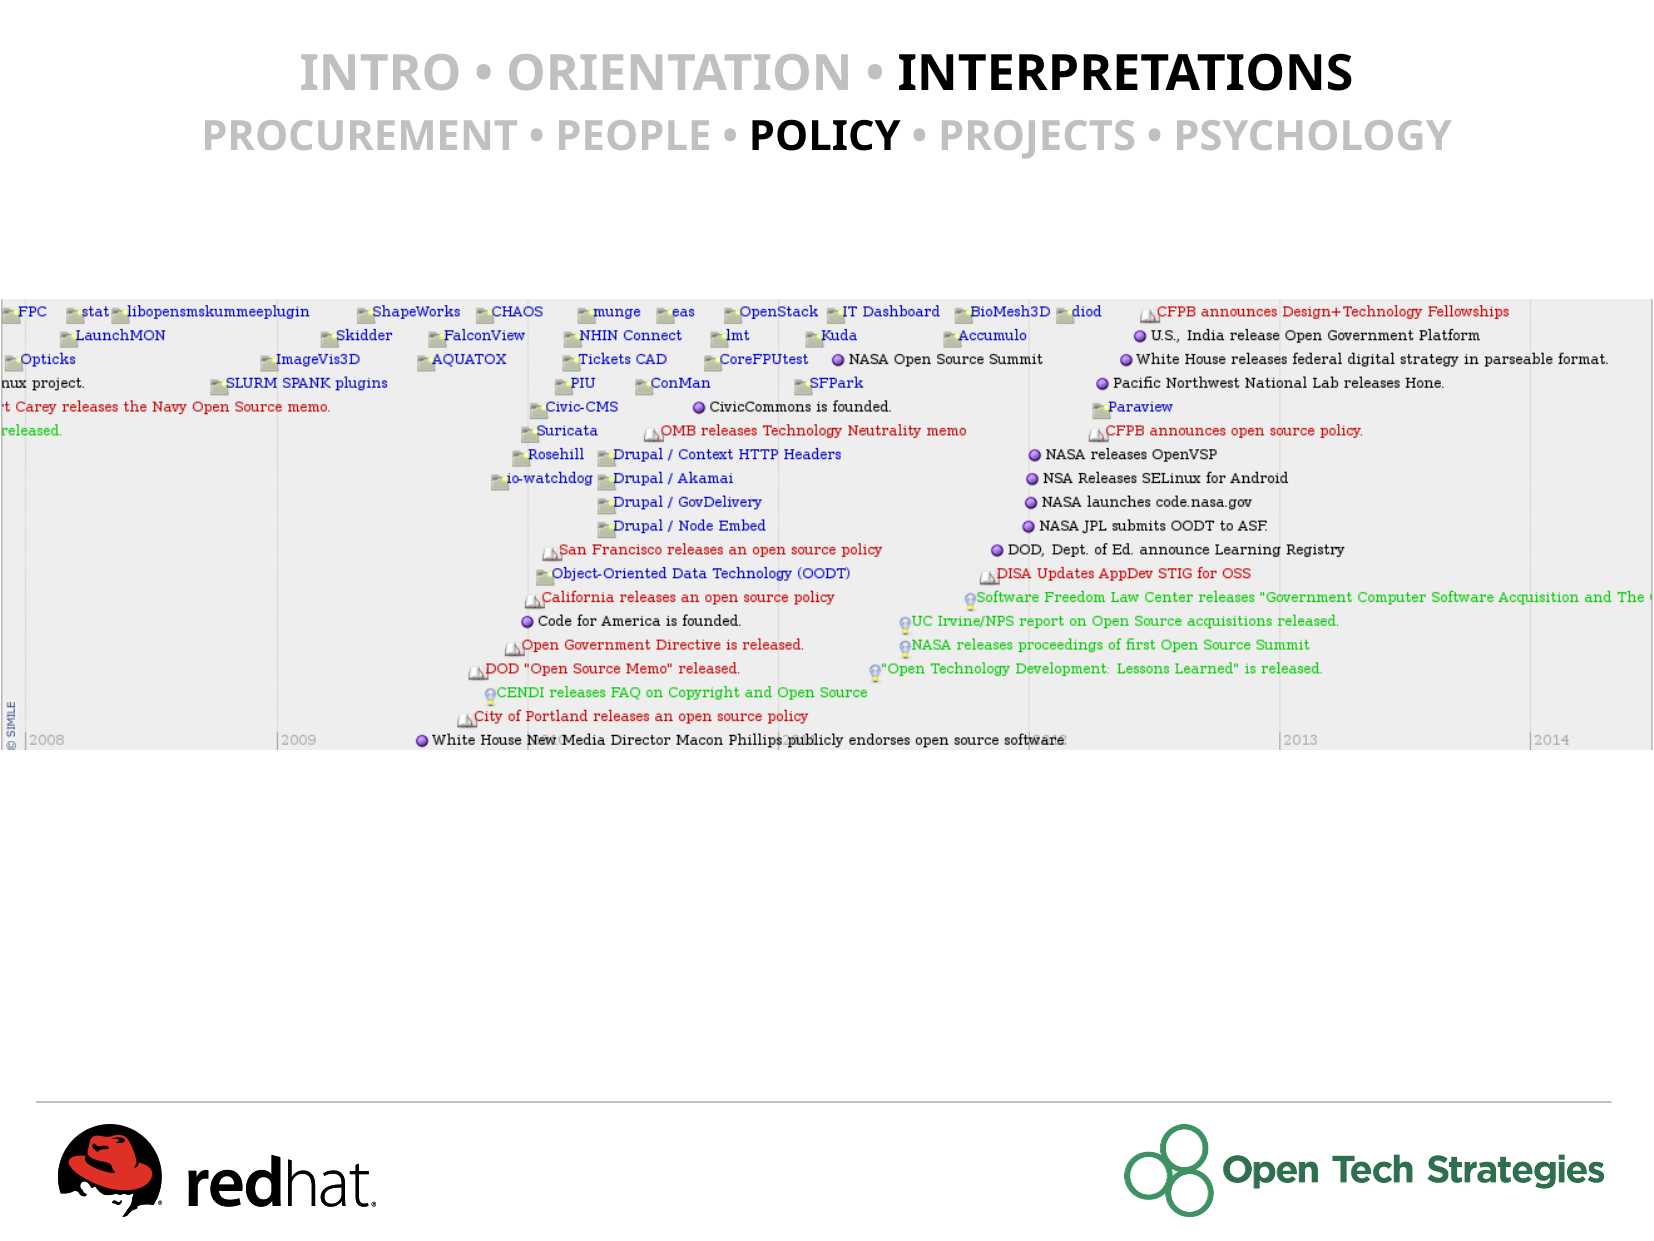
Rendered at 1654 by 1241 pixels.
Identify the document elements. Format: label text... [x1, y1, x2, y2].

picture [1124, 1124, 1604, 1217]
picture [58, 1124, 376, 1217]
title INTRO • ORIENTATION • INTERPRETATIONS PROCUREMENT • PEOPLE • POLICY • PROJECTS • PSYCHOLOGY [82, 0, 1571, 204]
picture [0, 299, 1653, 751]
